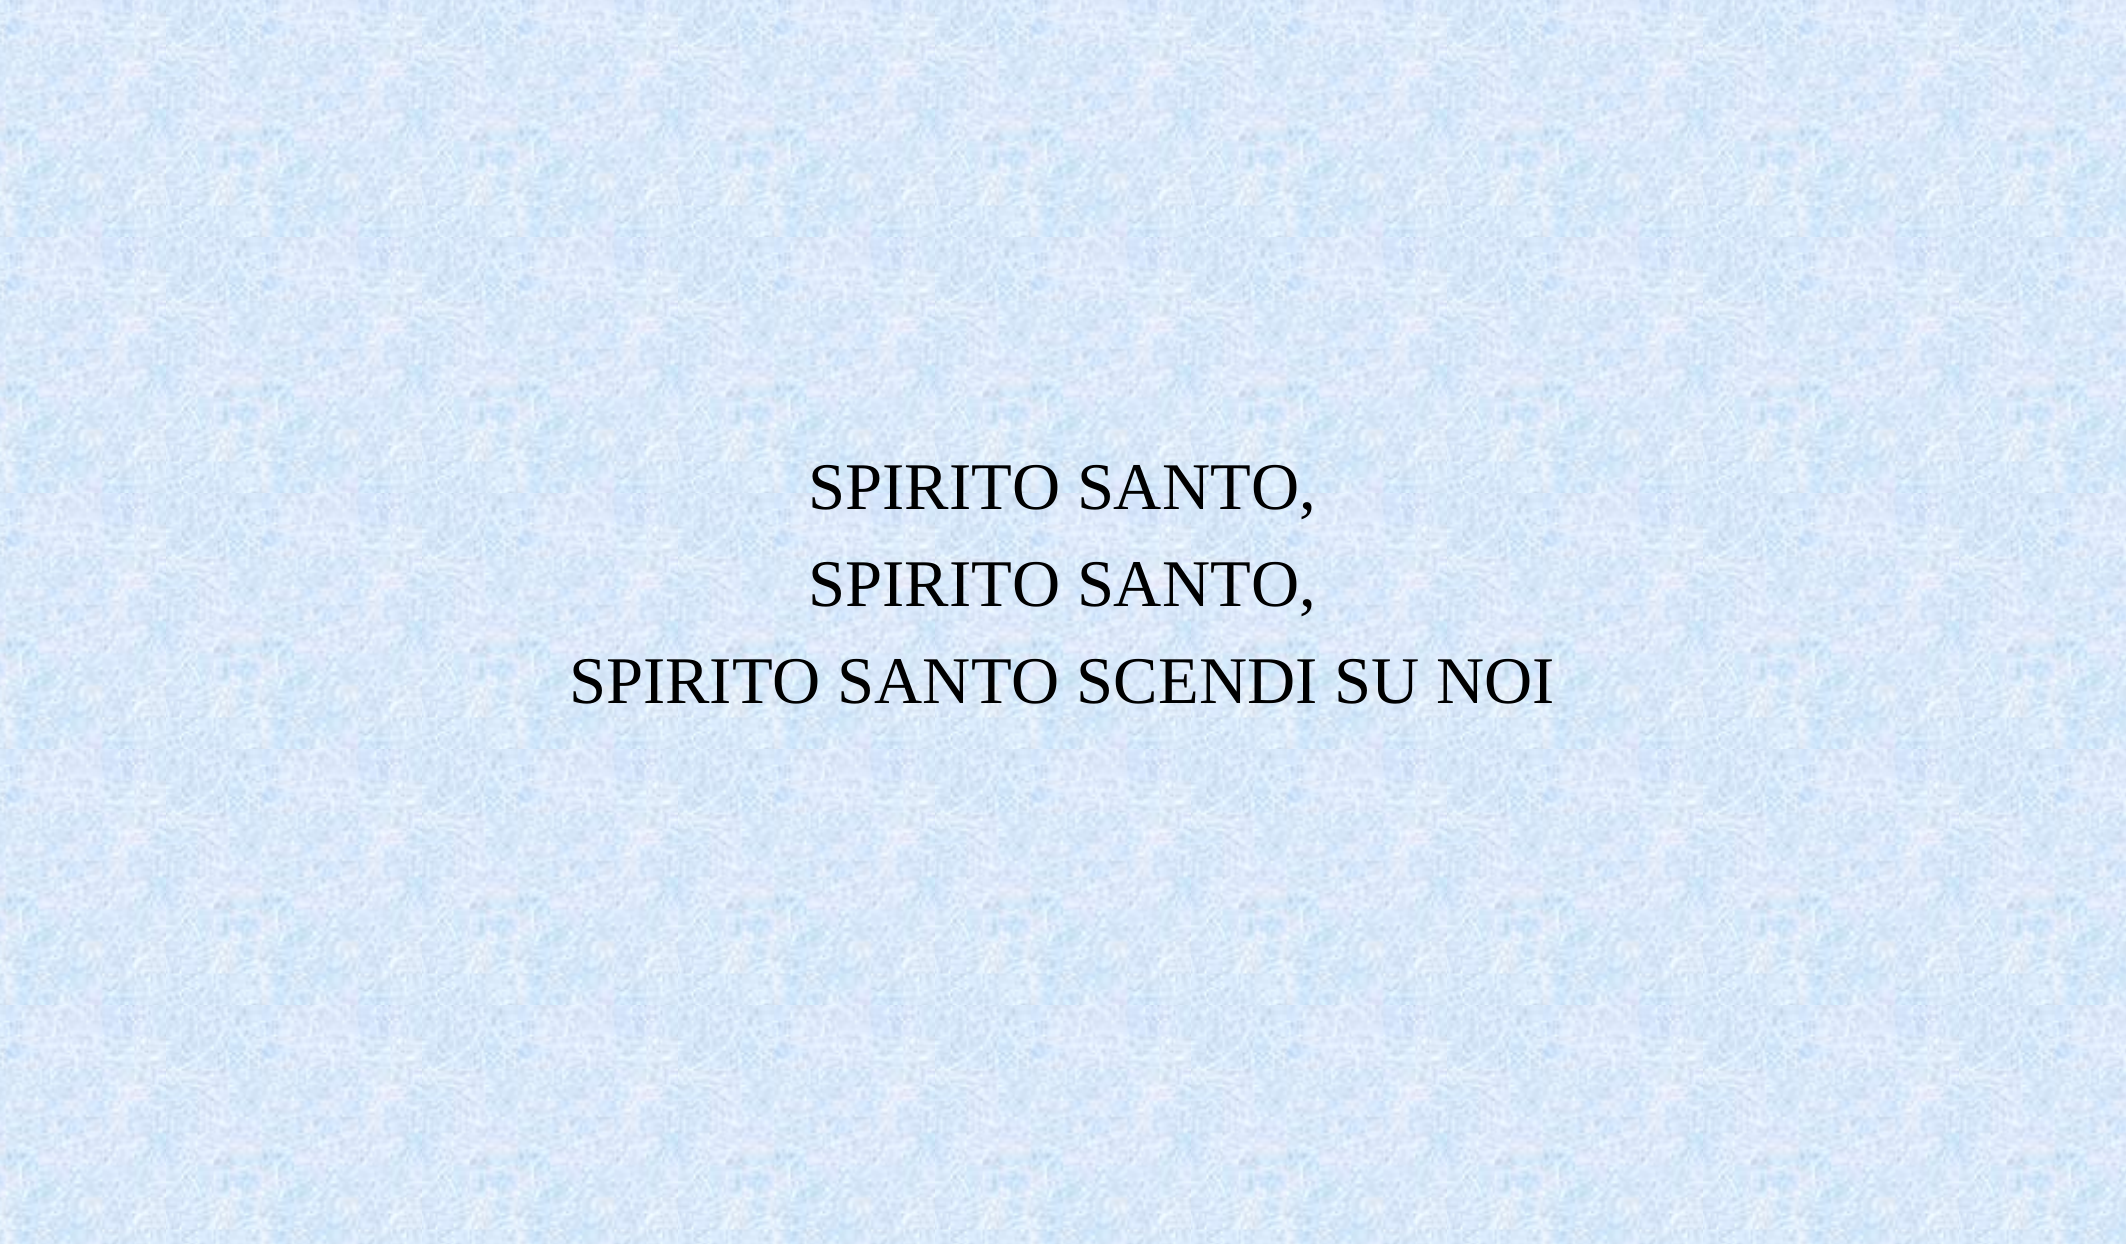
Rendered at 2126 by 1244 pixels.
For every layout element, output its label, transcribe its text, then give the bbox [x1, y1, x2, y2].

picture [0, 0, 2126, 1244]
subtitle SPIRITO SANTO, SPIRITO SANTO, SPIRITO SANTO SCENDI SU NOI [106, 49, 2020, 1110]
